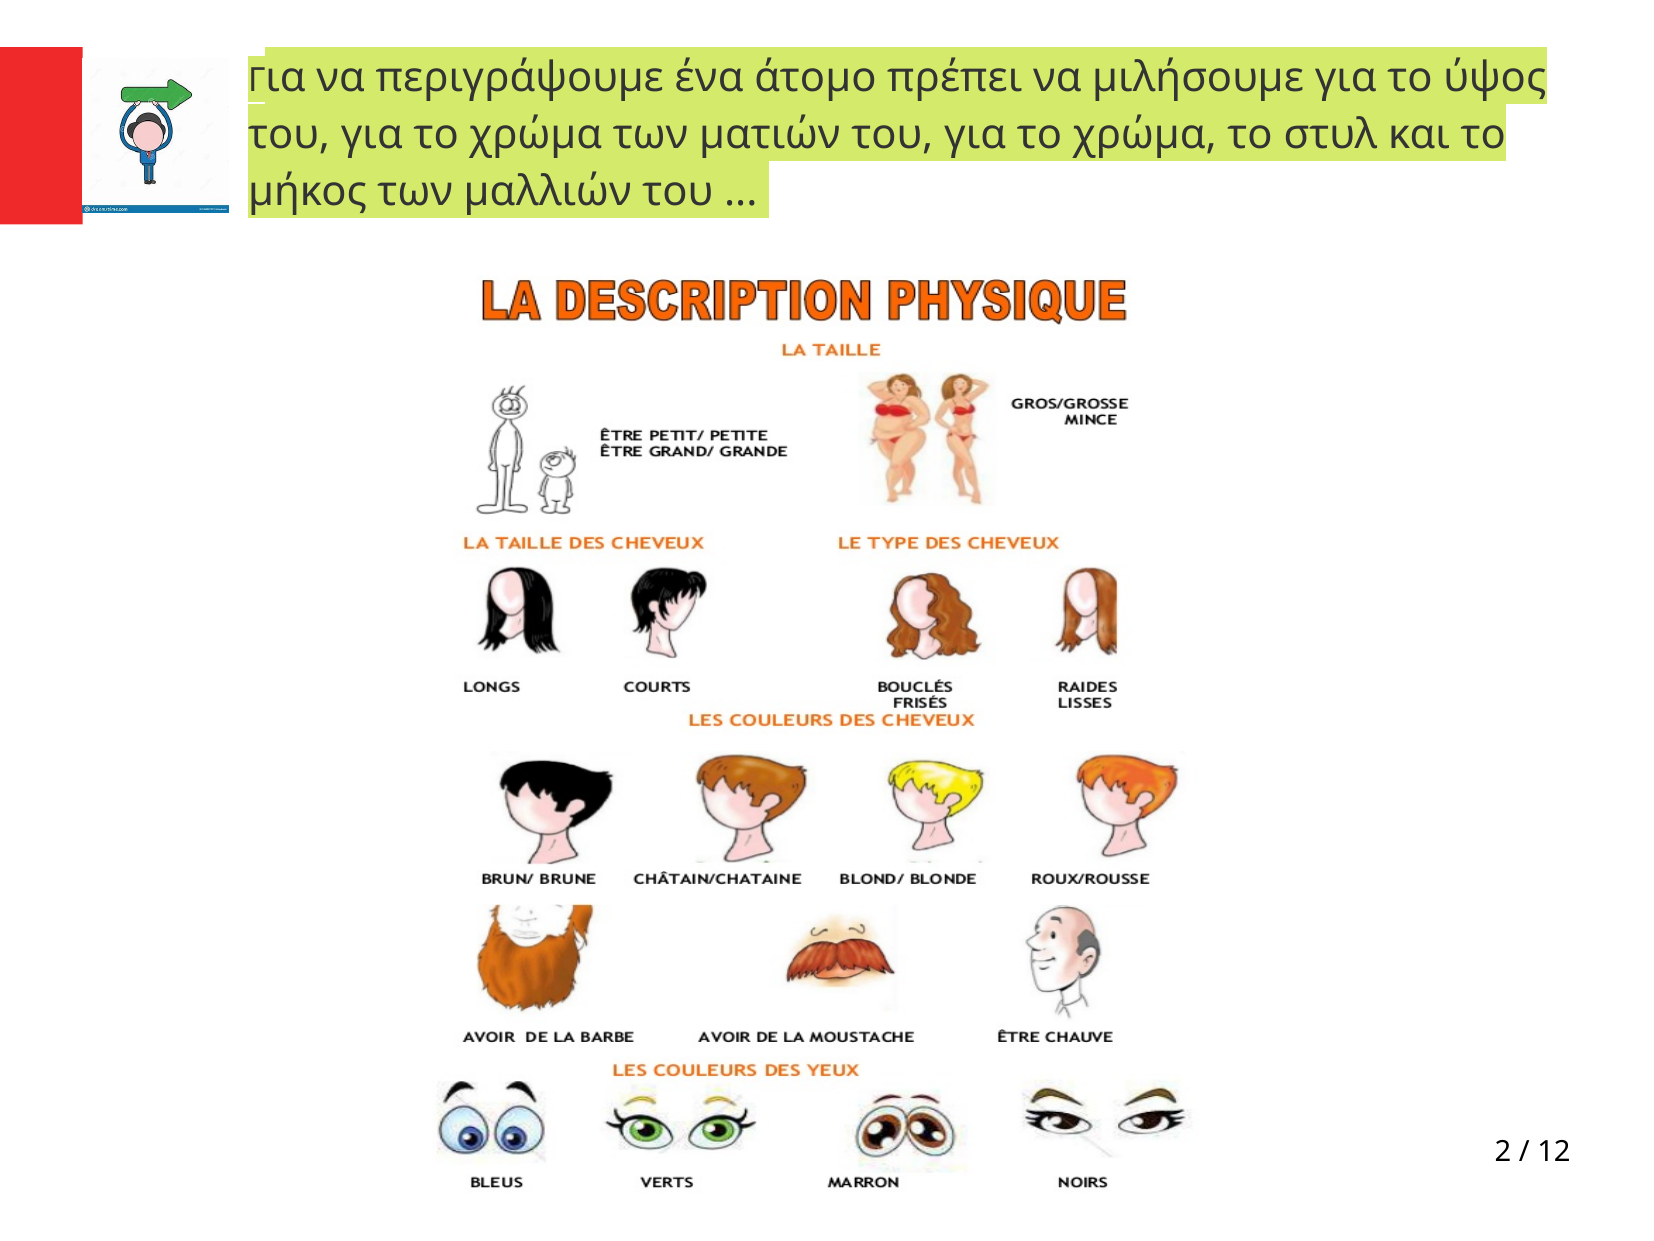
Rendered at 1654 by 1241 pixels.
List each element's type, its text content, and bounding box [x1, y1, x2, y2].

picture [82, 58, 229, 213]
picture [342, 259, 1241, 1217]
title Για να περιγράψουμε ένα άτομο πρέπει να μιλήσουμε για το ύψος του, για το χρώμα των ματιών του, για το χρώμα, το στυλ και το μήκος των μαλλιών του ... [248, 29, 1619, 237]
